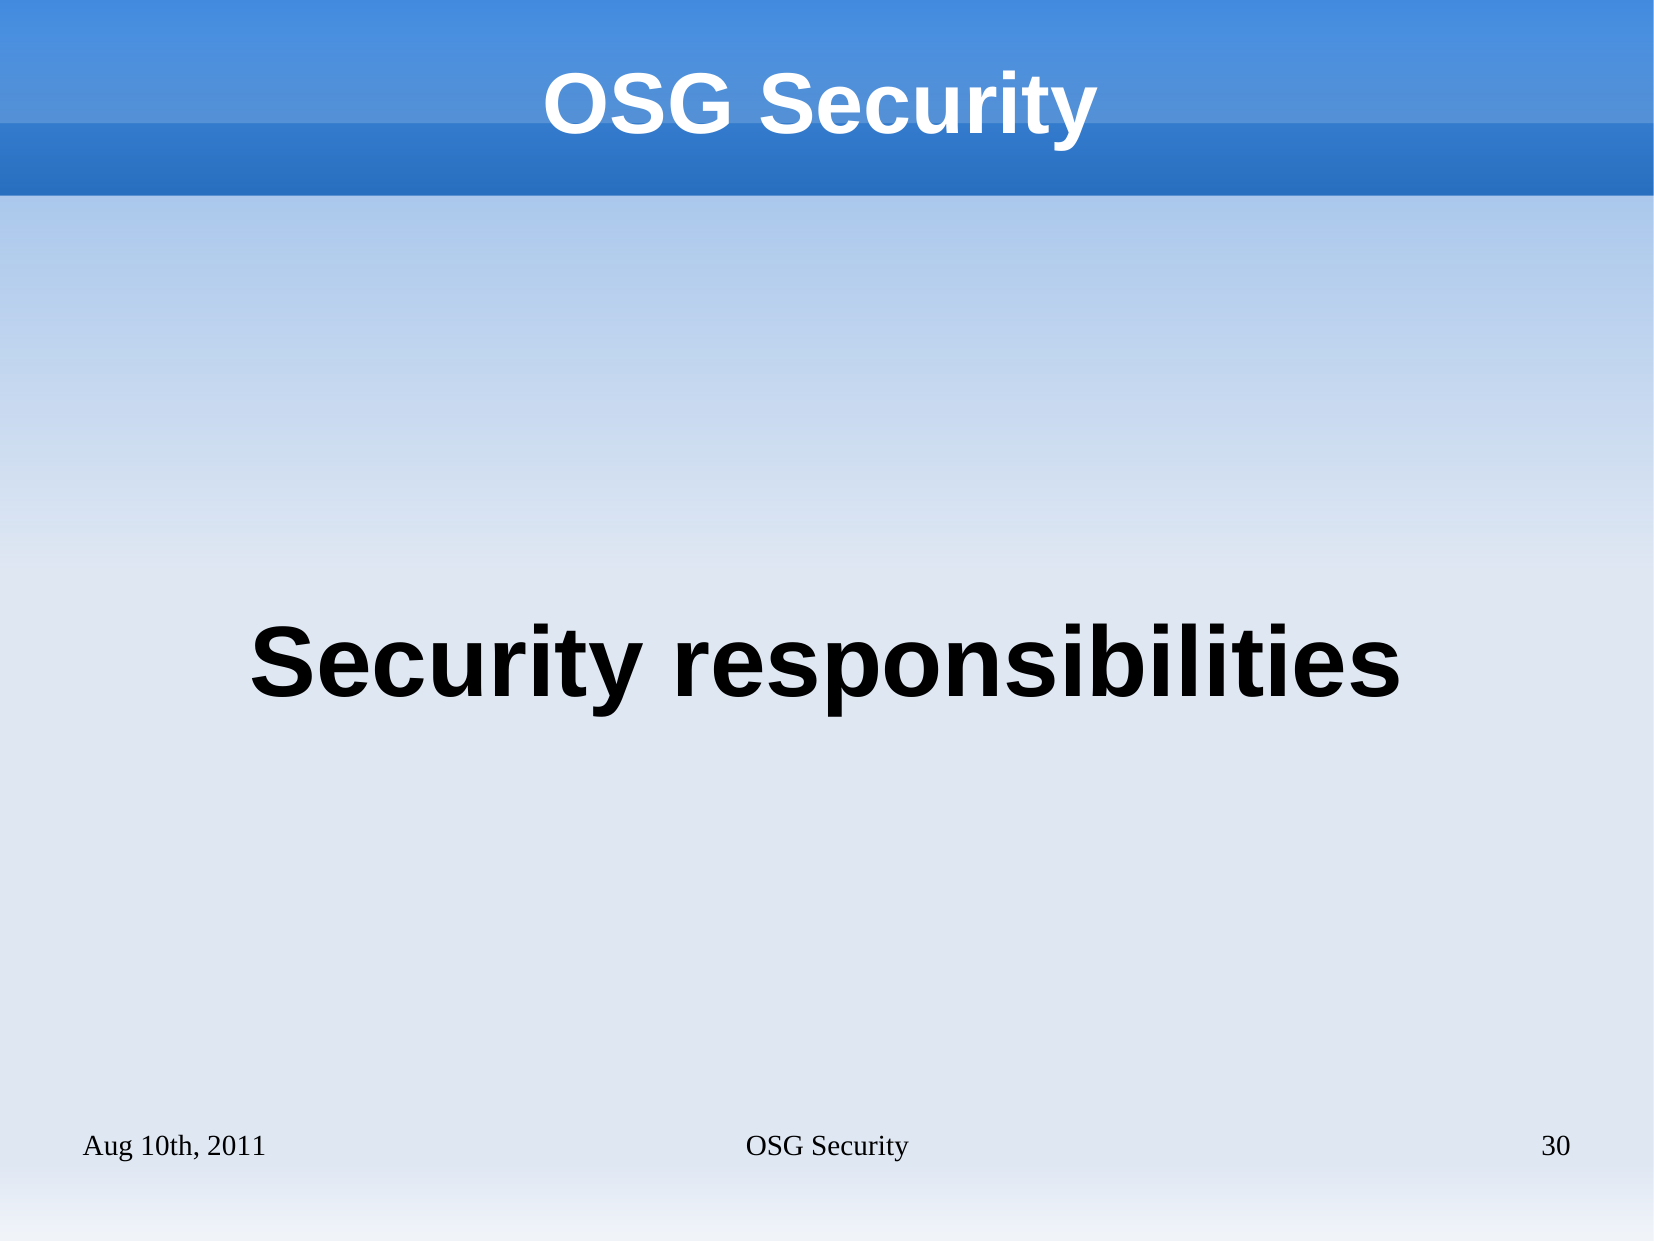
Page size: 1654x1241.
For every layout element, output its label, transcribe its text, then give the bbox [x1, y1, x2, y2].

title OSG Security [76, 0, 1565, 208]
subtitle Security responsibilities [82, 290, 1571, 1109]
picture [0, 0, 1654, 1241]
